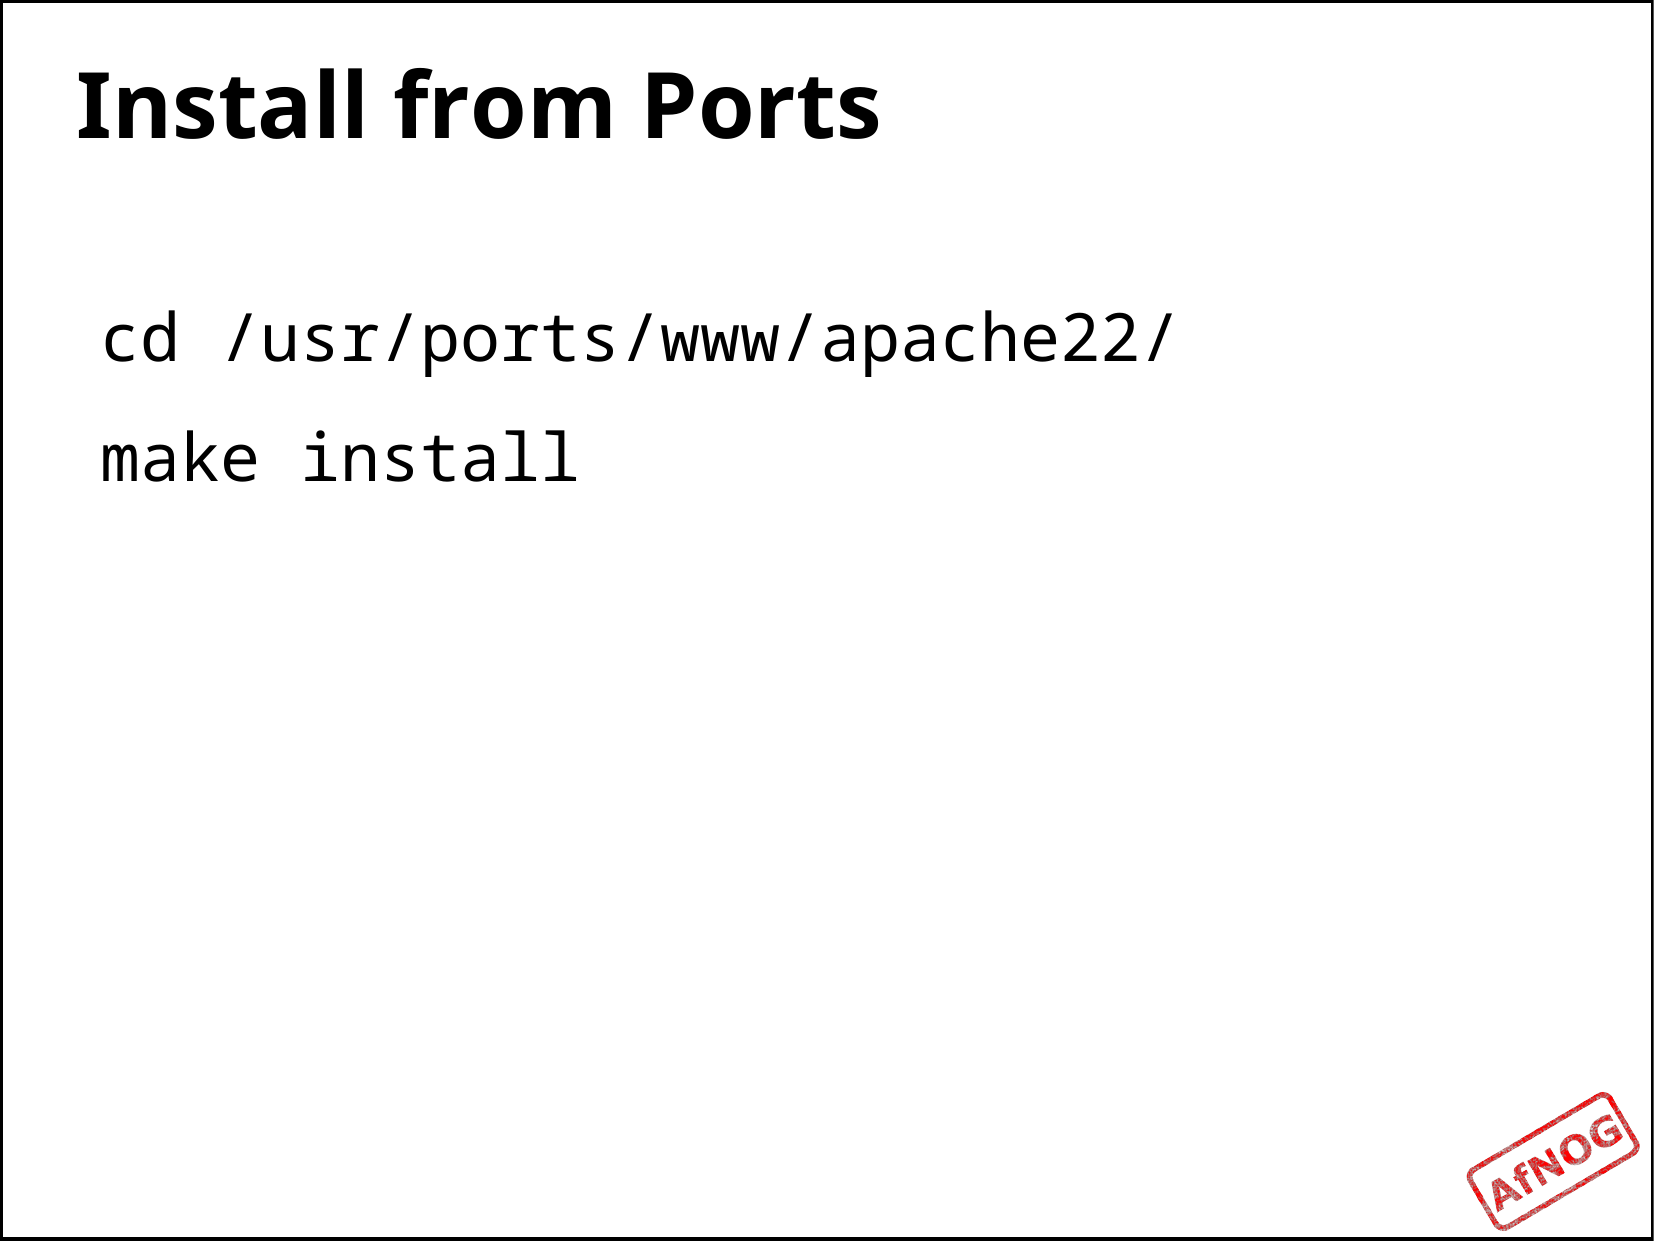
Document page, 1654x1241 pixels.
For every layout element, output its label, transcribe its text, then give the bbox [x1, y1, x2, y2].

title Install from Ports [76, 0, 1565, 208]
picture [1462, 1087, 1644, 1235]
list cd /usr/ports/www/apache22/ make install [82, 290, 1571, 1109]
